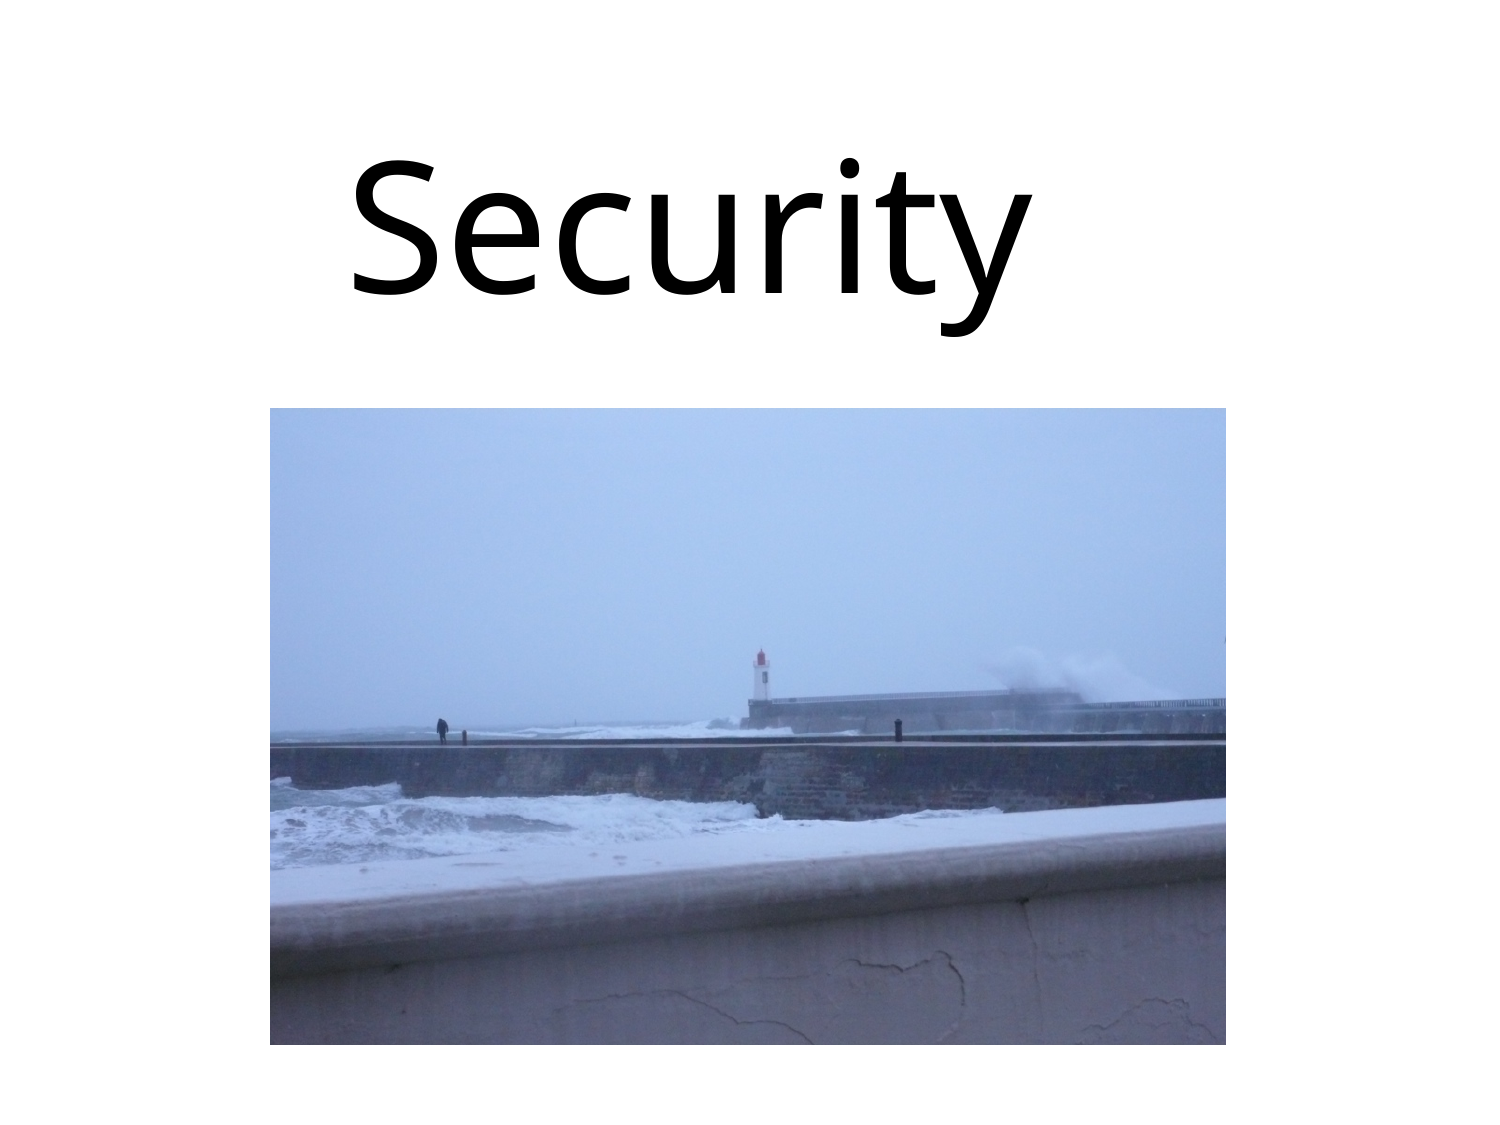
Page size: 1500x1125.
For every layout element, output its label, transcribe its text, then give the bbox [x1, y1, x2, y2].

text_box Security [330, 90, 1183, 337]
picture [270, 408, 1226, 1045]
